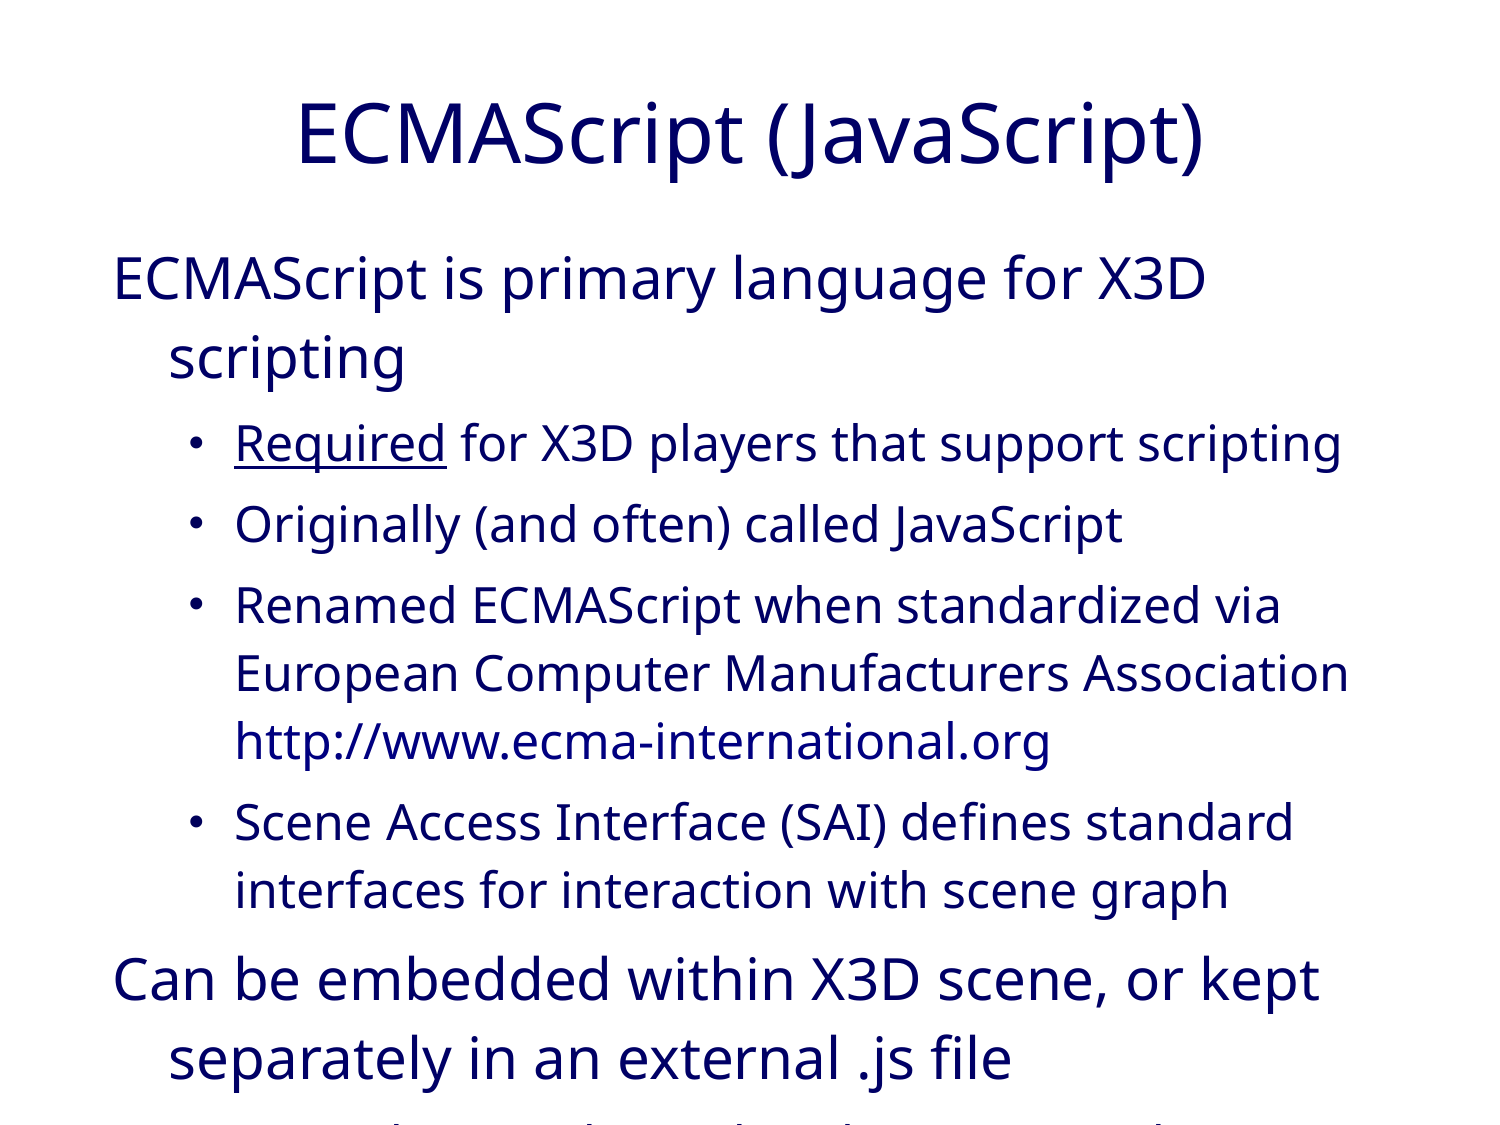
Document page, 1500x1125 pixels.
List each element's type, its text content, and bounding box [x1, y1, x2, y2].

title ECMAScript (JavaScript) [112, 44, 1388, 218]
list ECMAScript is primary language for X3D scripting Required for X3D players that support scripting Originally (and often) called JavaScript Renamed ECMAScript when standardized via European Computer Manufacturers Association http://www.ecma-international.org Scene Access Interface (SAI) defines standard interfaces for interaction with scene graph Can be embedded within X3D scene, or kept separately in an external .js file X3D-Edit provides code colorization and syntax support when editing separate .js file [112, 237, 1388, 1068]
